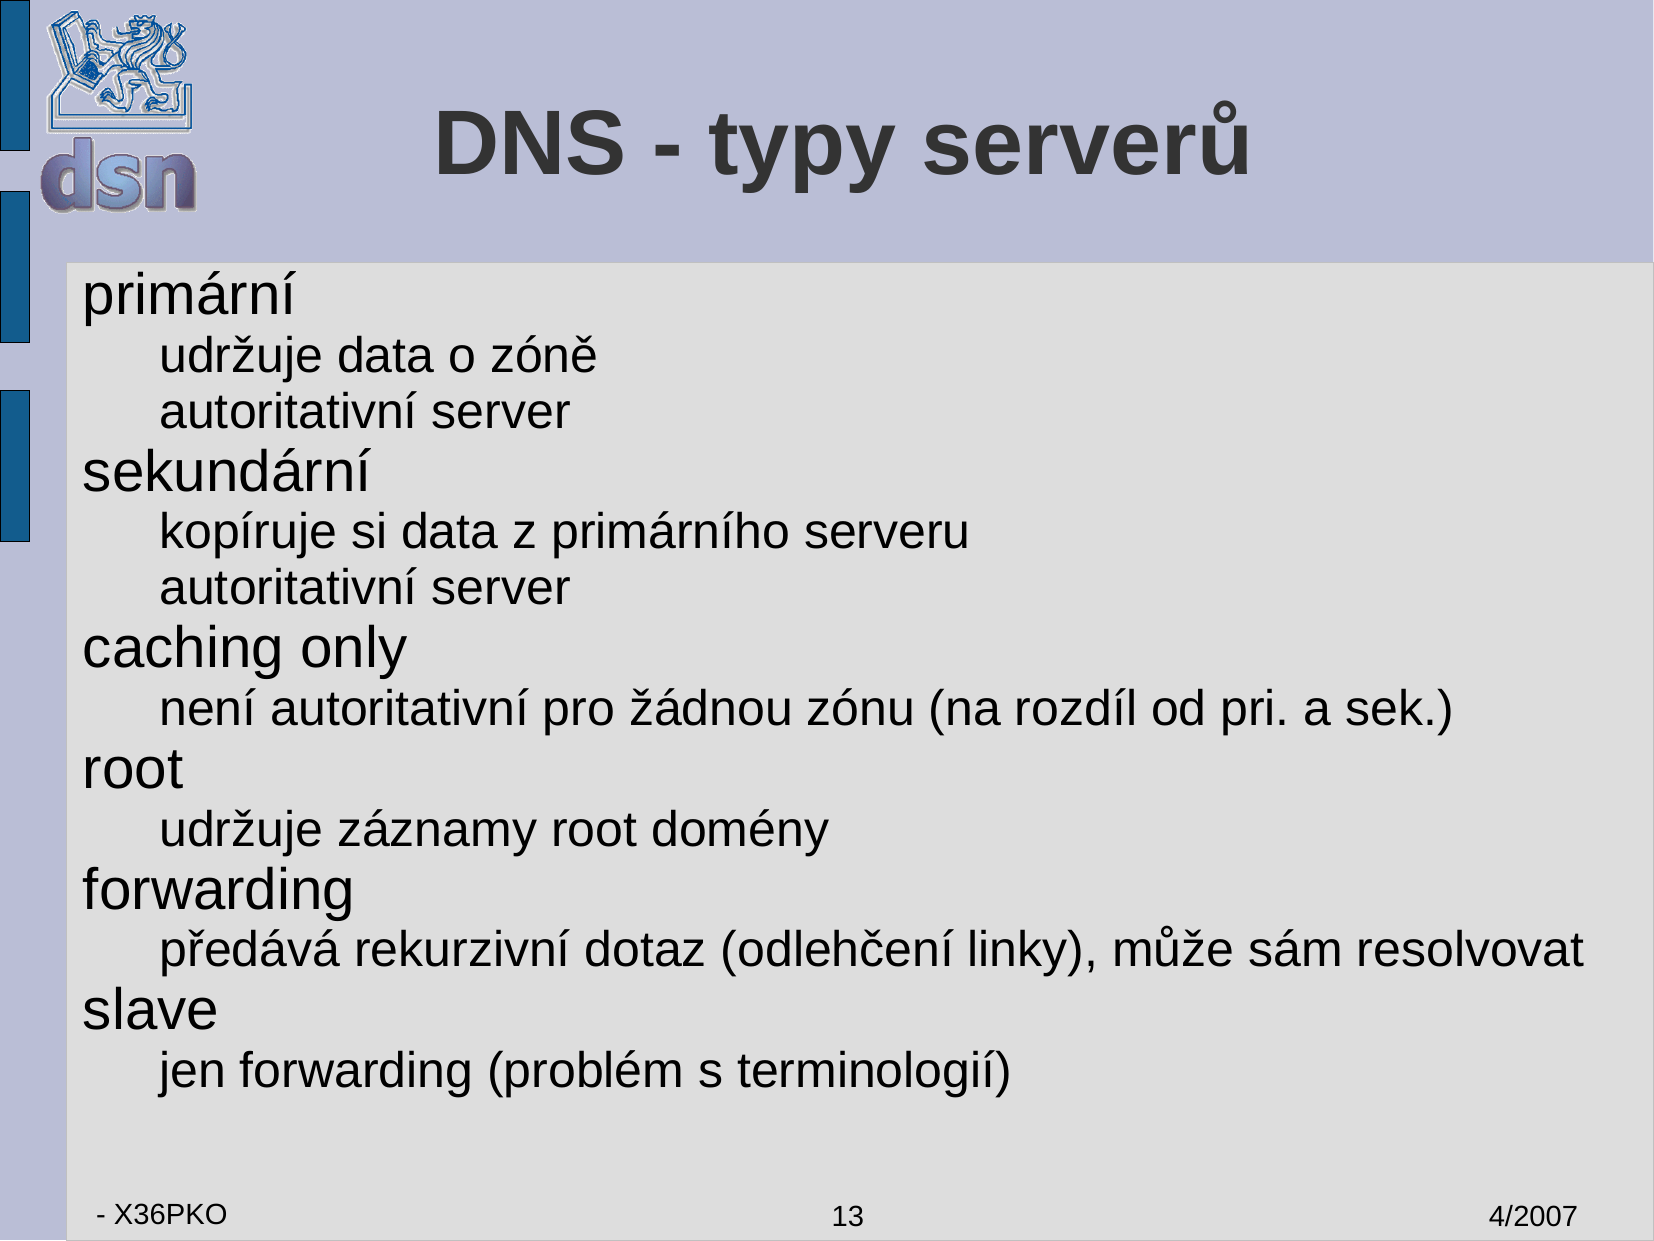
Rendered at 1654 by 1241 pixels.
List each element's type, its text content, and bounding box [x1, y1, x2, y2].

picture [10, 10, 223, 230]
title DNS - typy serverů [210, 39, 1478, 247]
list primární udržuje data o zóně autoritativní server sekundární kopíruje si data z primárního serveru autoritativní server caching only není autoritativní pro žádnou zónu (na rozdíl od pri. a sek.) root udržuje záznamy root domény forwarding předává rekurzivní dotaz (odlehčení linky), může sám resolvovat slave jen forwarding (problém s terminologií) [65, 262, 1622, 1153]
